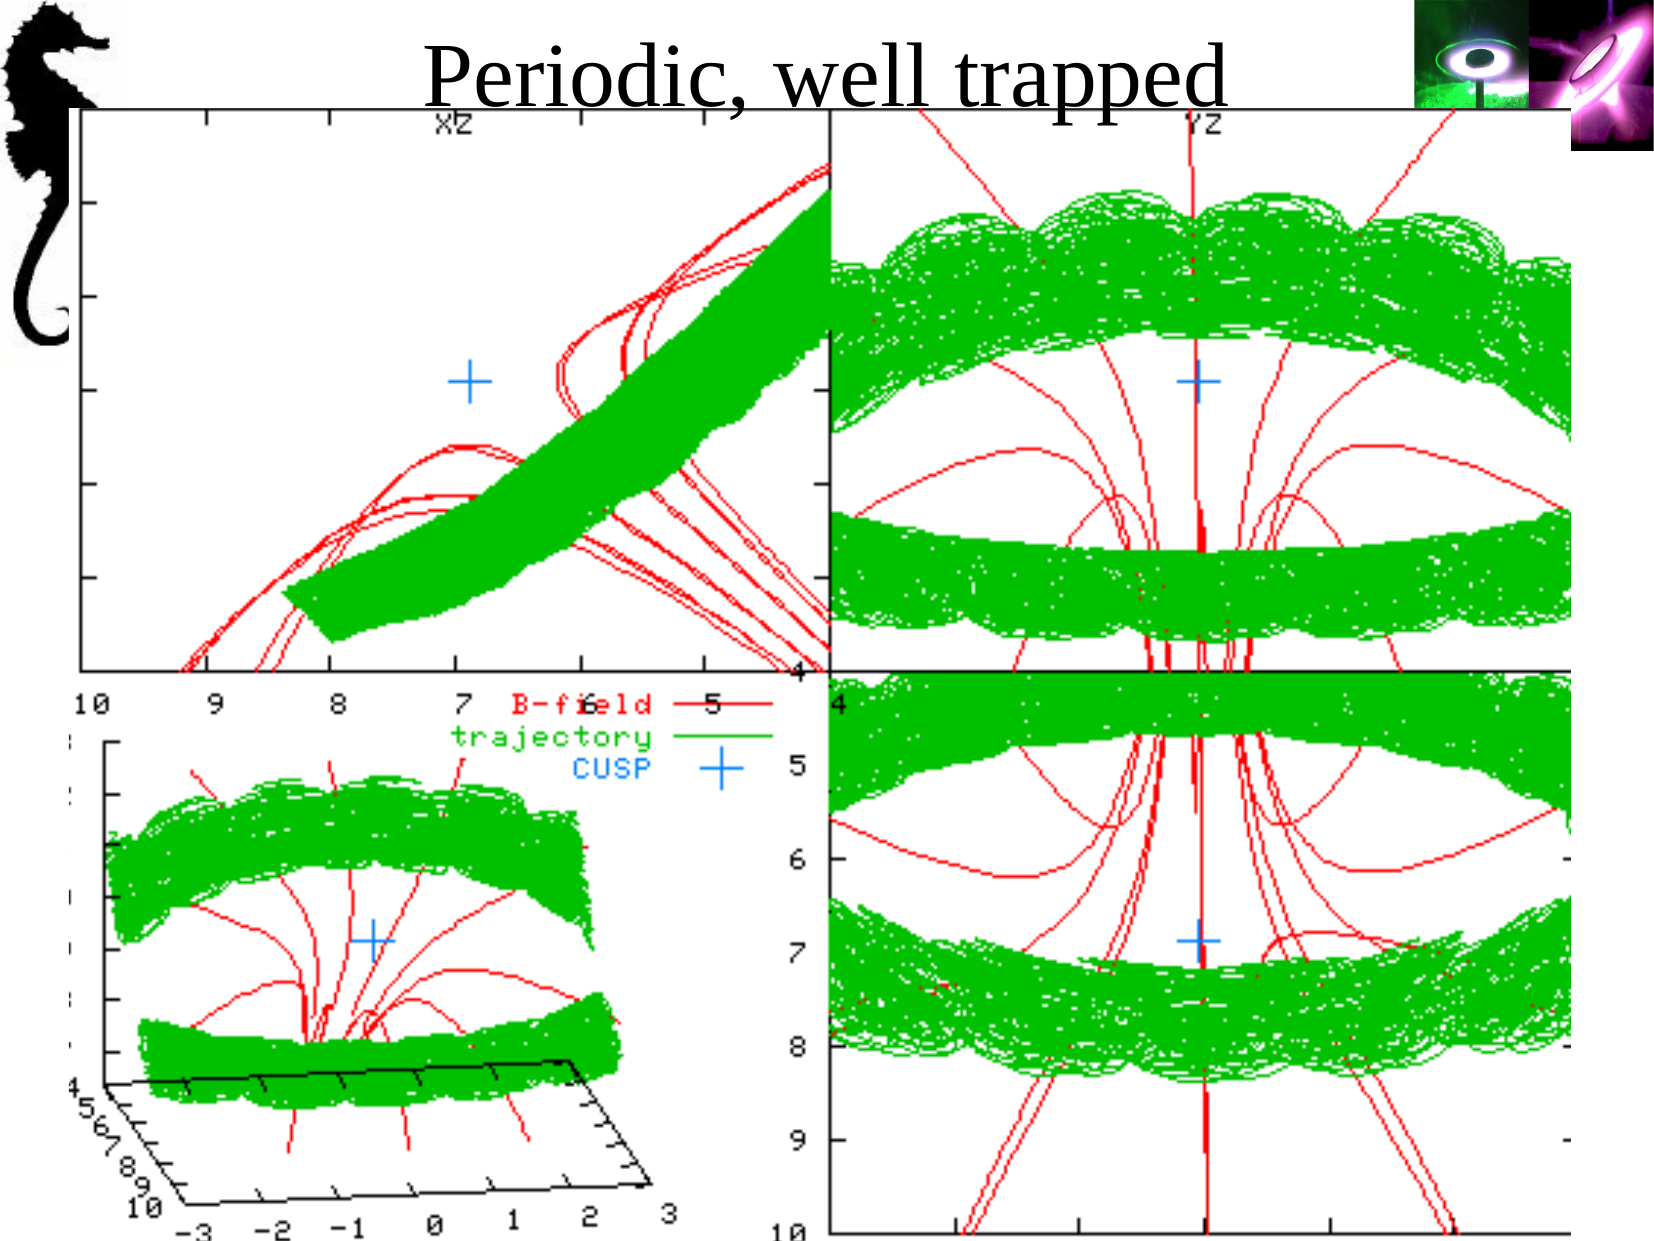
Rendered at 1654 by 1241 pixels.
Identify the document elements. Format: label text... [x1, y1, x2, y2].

title Periodic, well trapped [124, 0, 1530, 152]
picture [0, 0, 1654, 1241]
